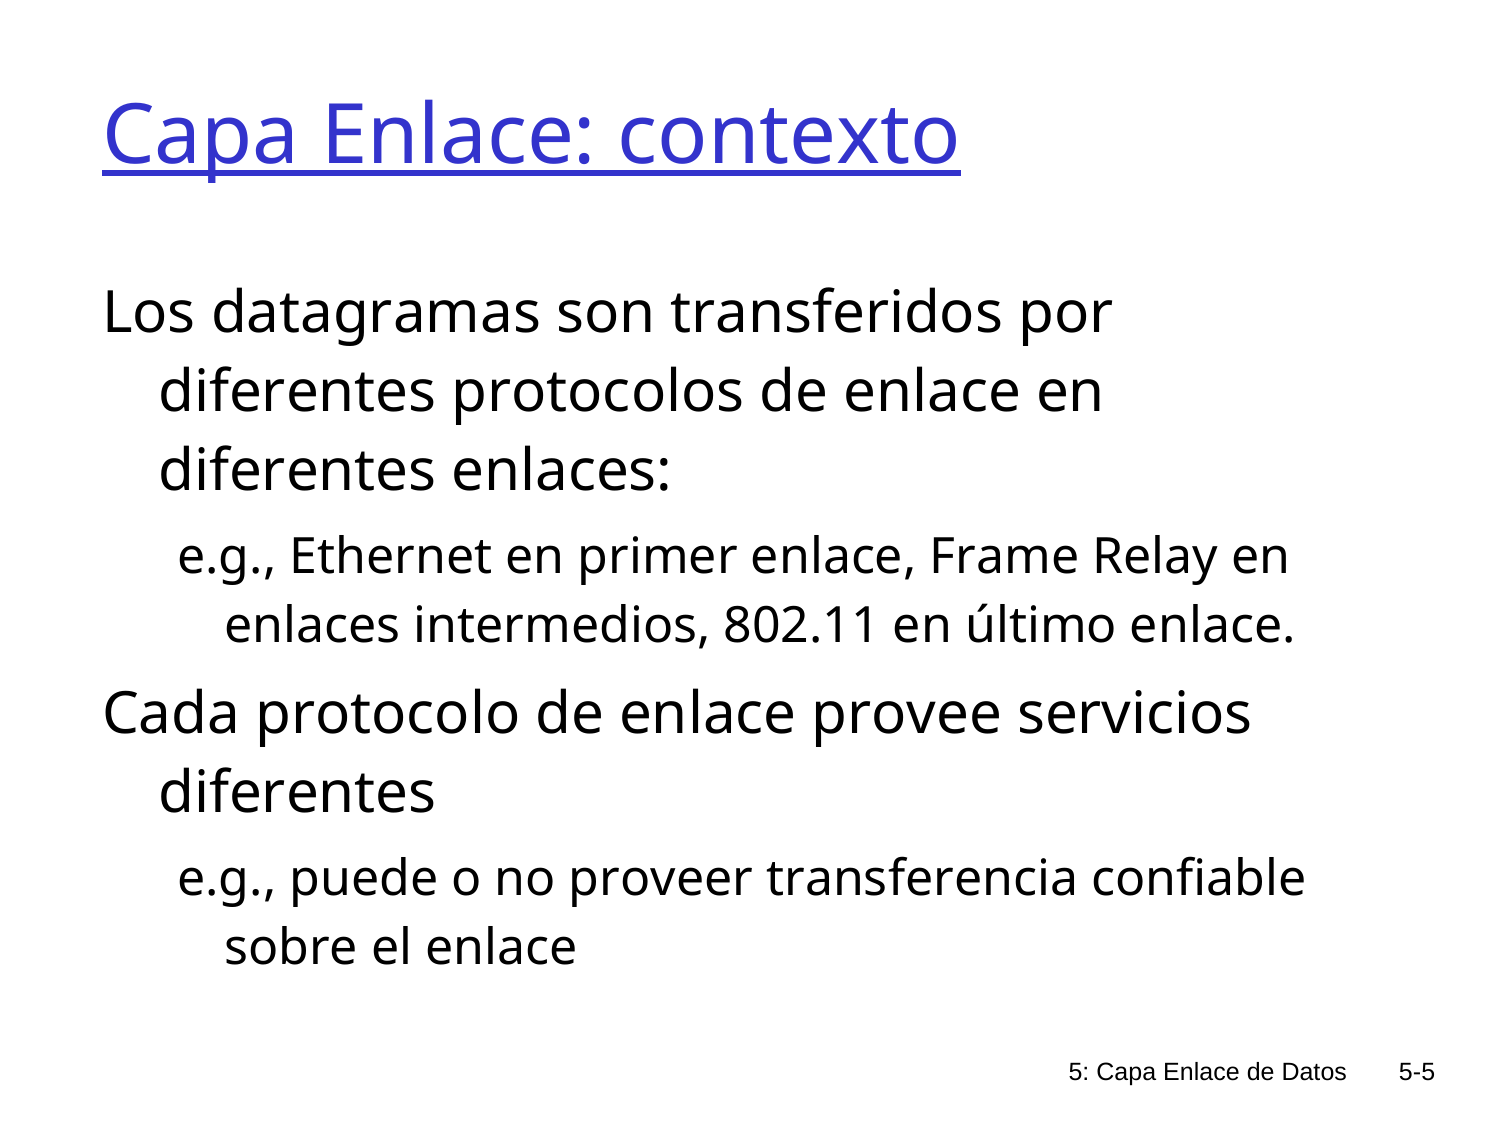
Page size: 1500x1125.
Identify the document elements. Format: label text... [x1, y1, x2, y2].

list Los datagramas son transferidos por diferentes protocolos de enlace en diferentes enlaces: e.g., Ethernet en primer enlace, Frame Relay en enlaces intermedios, 802.11 en último enlace. Cada protocolo de enlace provee servicios diferentes e.g., puede o no proveer transferencia confiable sobre el enlace [87, 262, 1363, 1026]
title Capa Enlace: contexto [87, 37, 1363, 225]
